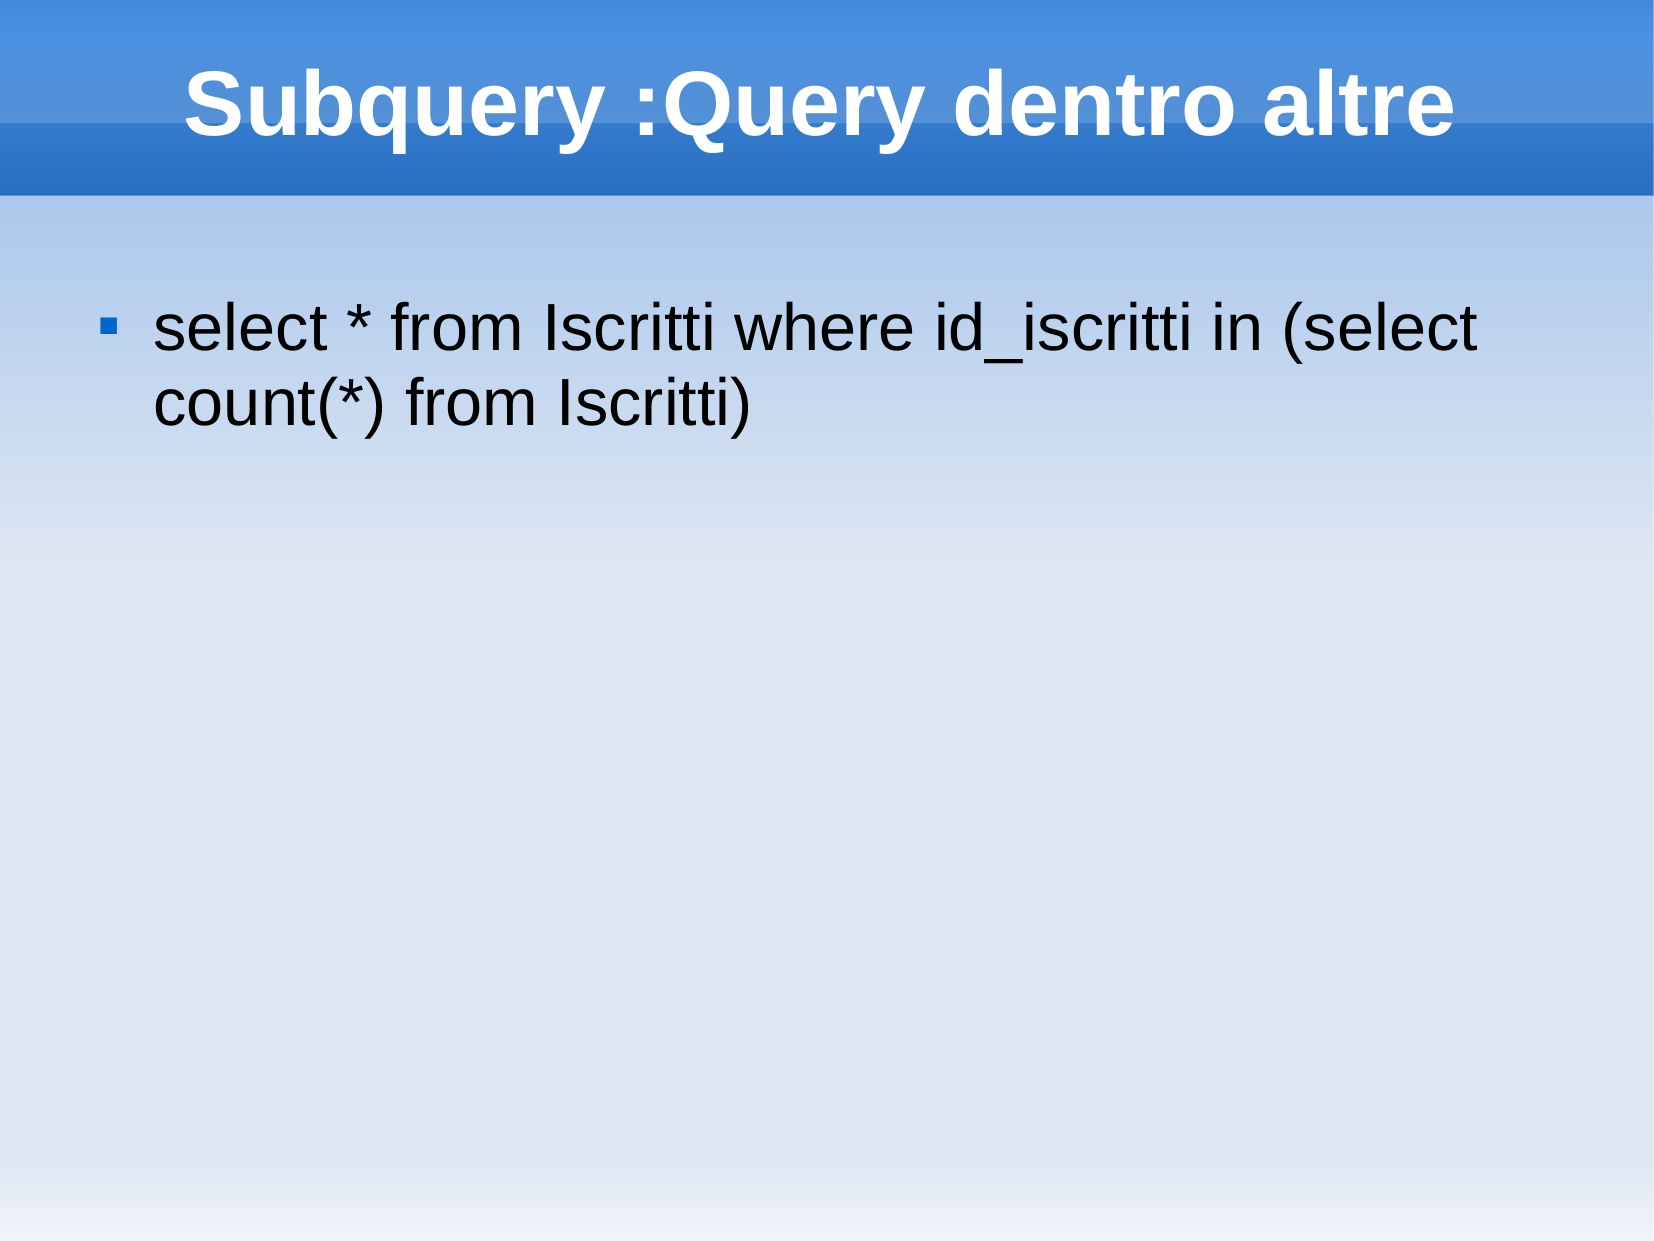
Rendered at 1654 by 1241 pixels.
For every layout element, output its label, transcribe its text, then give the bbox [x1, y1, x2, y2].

title Subquery :Query dentro altre [76, 7, 1565, 200]
list select * from Iscritti where id_iscritti in (select count(*) from Iscritti) [82, 290, 1571, 1094]
picture [0, 0, 1654, 1241]
